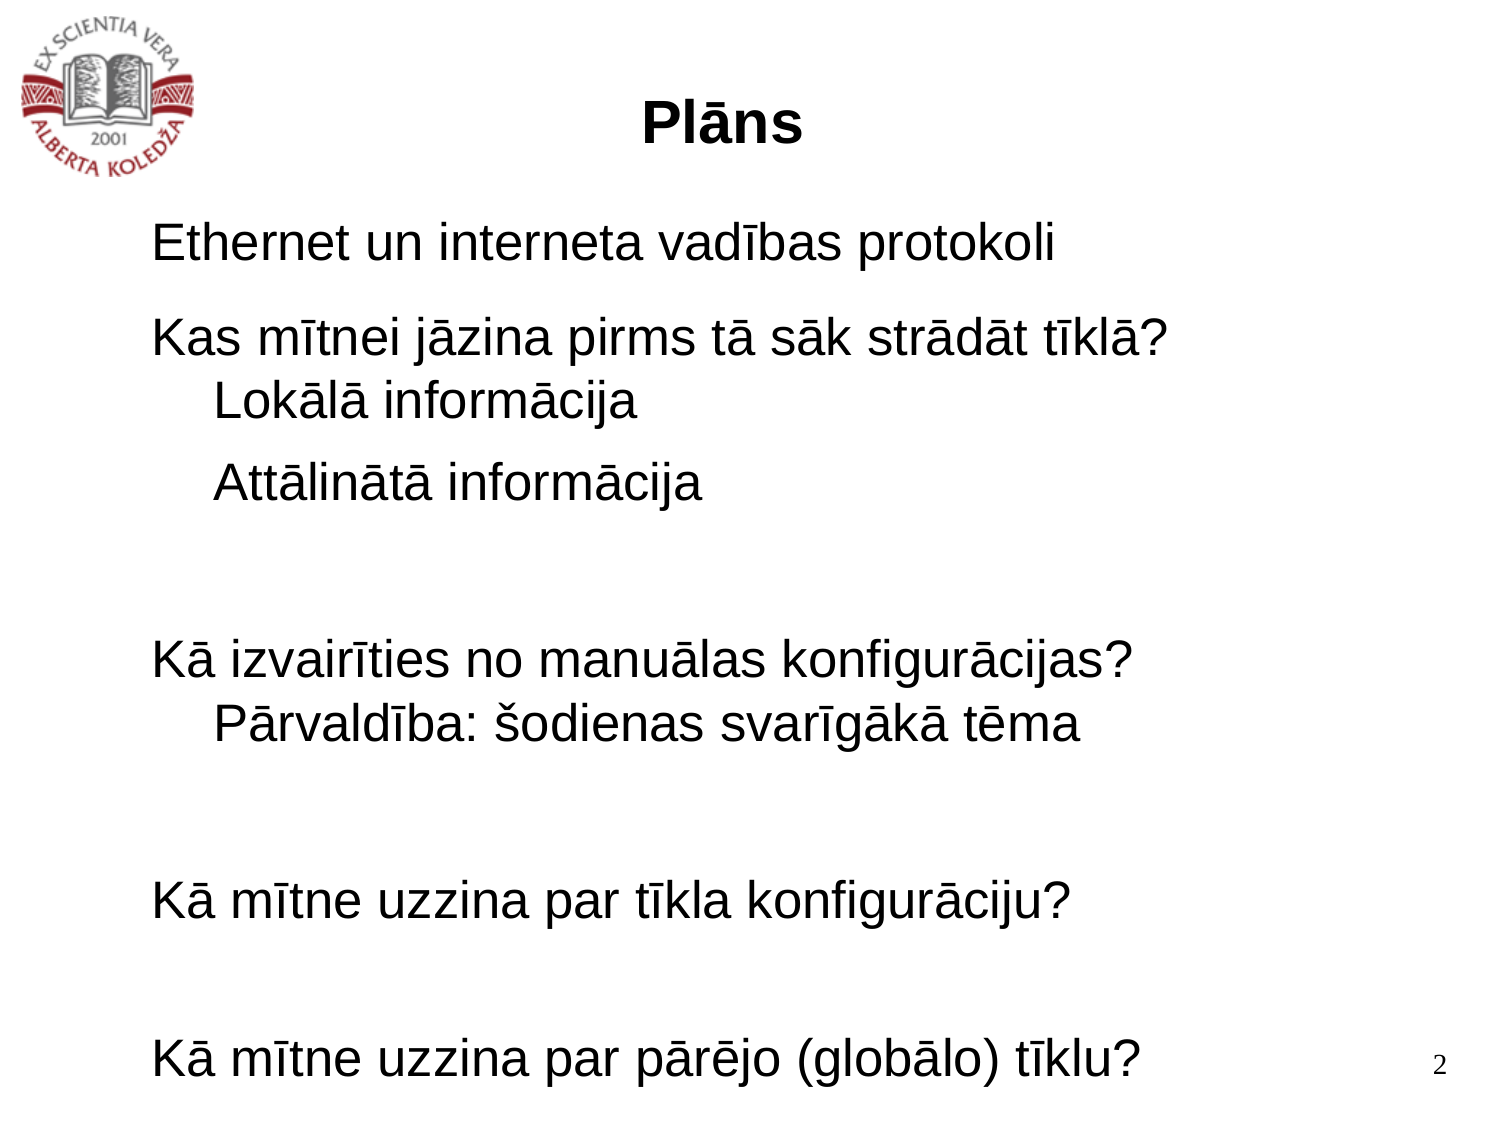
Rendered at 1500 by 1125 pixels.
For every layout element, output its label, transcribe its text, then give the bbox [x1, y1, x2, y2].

title Plāns [50, 62, 1374, 175]
text_box <skaitlis> [1312, 1037, 1463, 1101]
picture [21, 16, 194, 177]
list Ethernet un interneta vadības protokoli Kas mītnei jāzina pirms tā sāk strādāt tīklā? Lokālā informācija Attālinātā informācija Kā izvairīties no manuālas konfigurācijas? Pārvaldība: šodienas svarīgākā tēma Kā mītne uzzina par tīkla konfigurāciju? Kā mītne uzzina par pārējo (globālo) tīklu? [74, 200, 1463, 1101]
